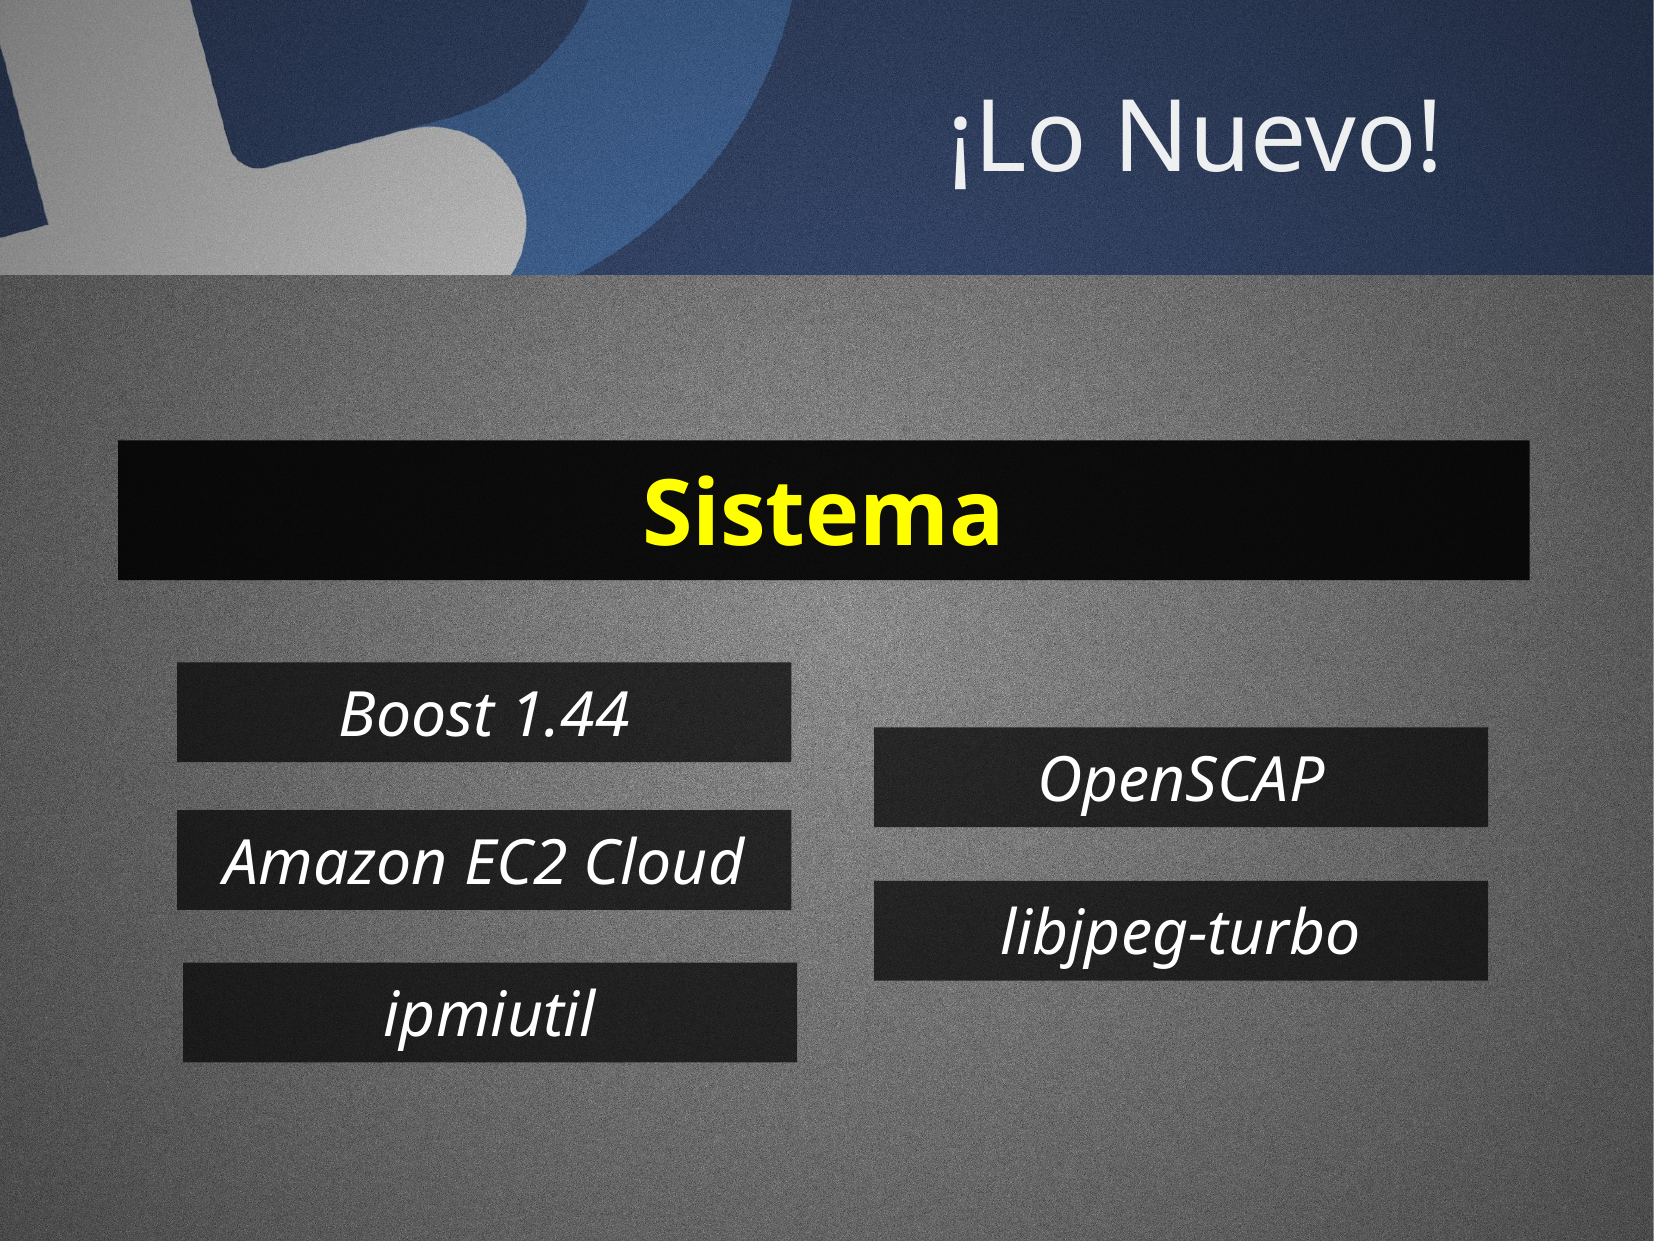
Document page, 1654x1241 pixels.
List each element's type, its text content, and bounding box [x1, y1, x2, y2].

picture [0, 0, 1654, 1241]
text_box Amazon EC2 Cloud [177, 810, 792, 895]
text_box libjpeg-turbo [874, 880, 1489, 966]
text_box Sistema [118, 440, 1530, 567]
text_box Boost 1.44 [177, 662, 792, 747]
title ¡Lo Nuevo! [738, 29, 1654, 237]
text_box OpenSCAP [874, 727, 1489, 812]
text_box ipmiutil [183, 962, 798, 1048]
